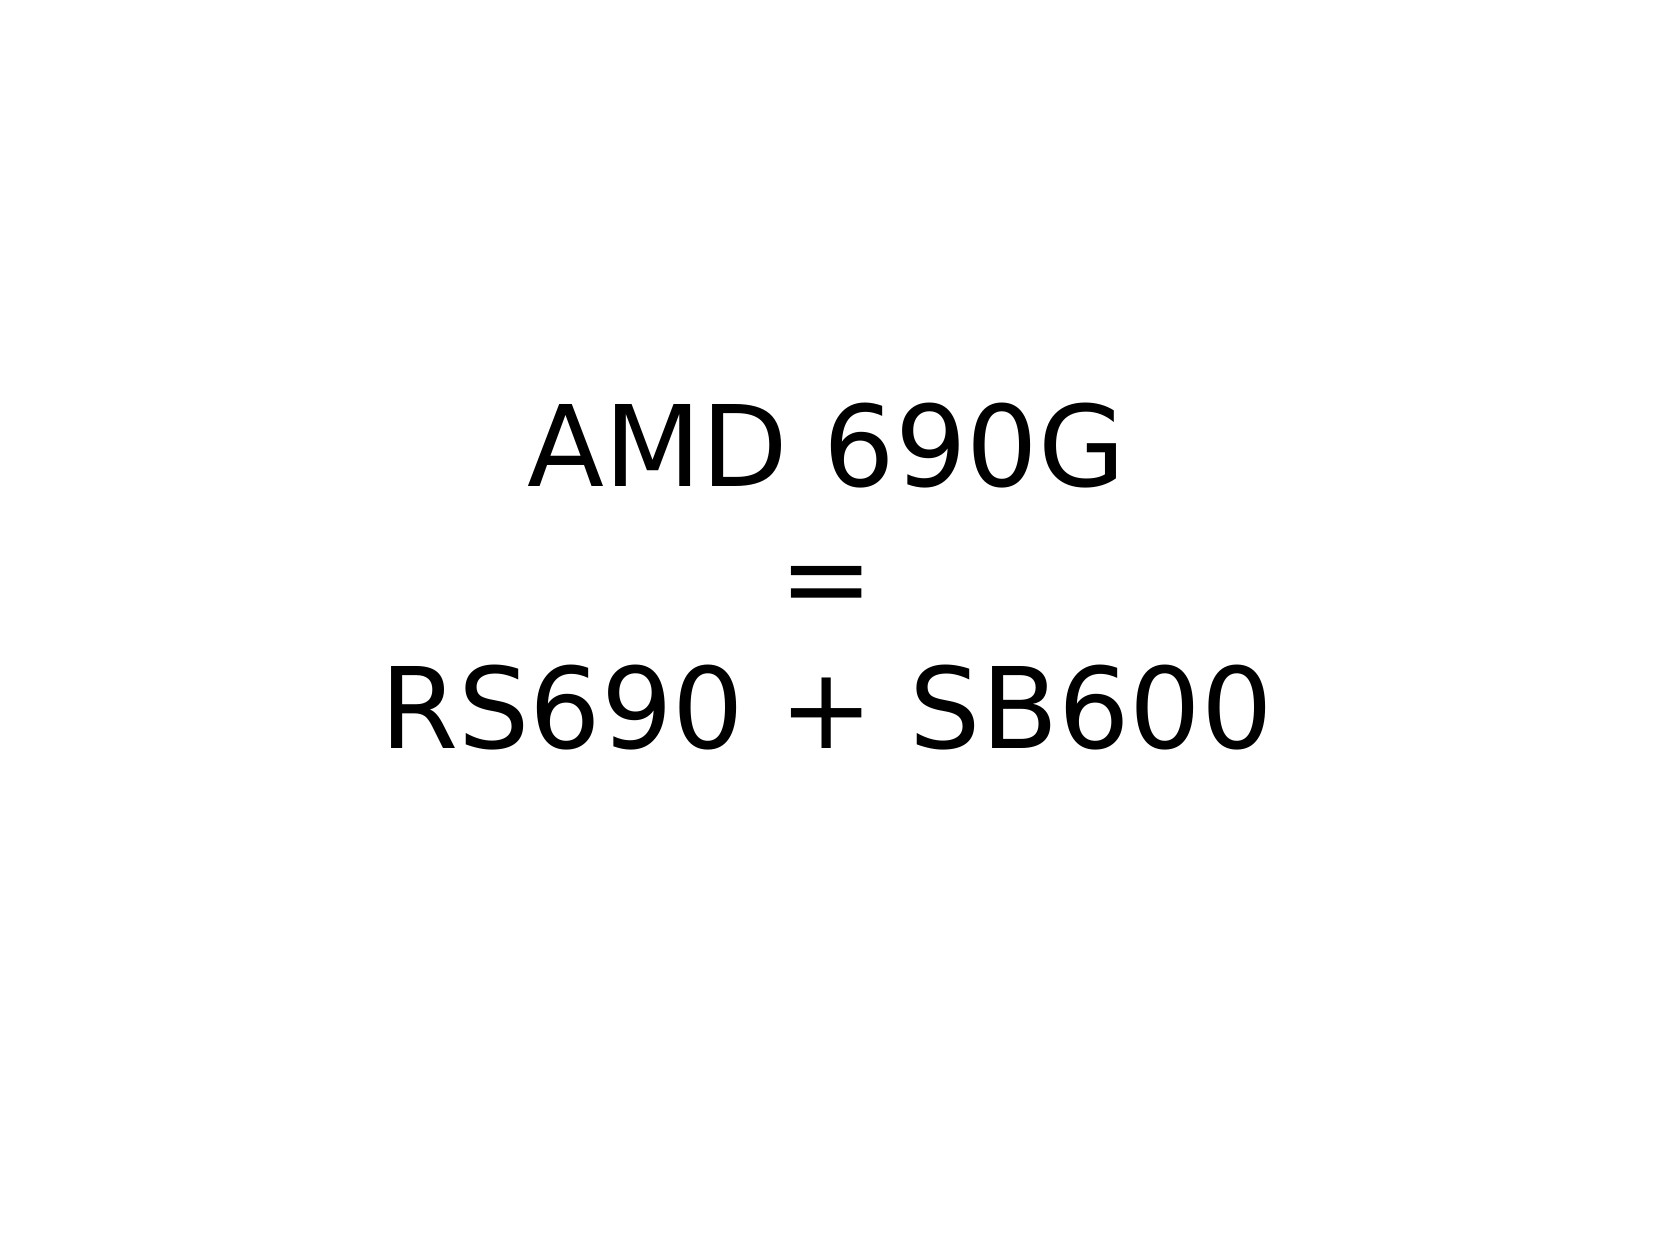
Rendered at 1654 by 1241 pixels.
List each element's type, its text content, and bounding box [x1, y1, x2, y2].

subtitle AMD 690G = RS690 + SB600 [82, 49, 1571, 1109]
